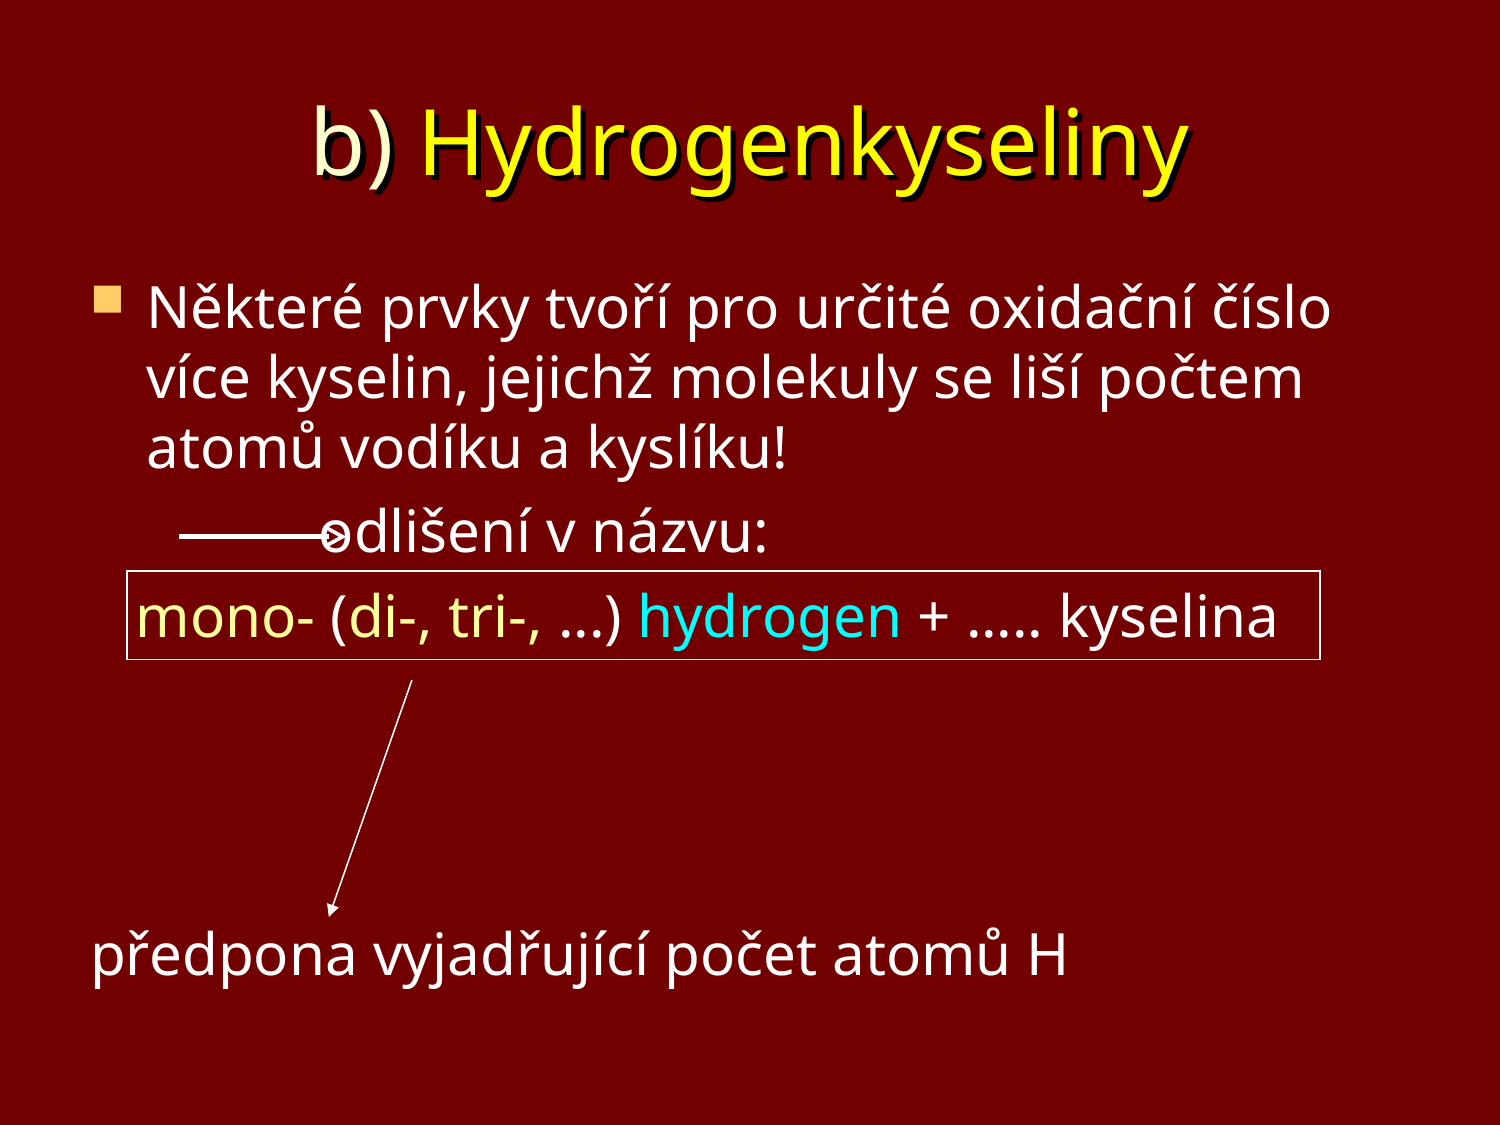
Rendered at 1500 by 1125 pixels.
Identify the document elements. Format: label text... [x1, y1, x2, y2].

text_box [127, 570, 1321, 660]
list Některé prvky tvoří pro určité oxidační číslo více kyselin, jejichž molekuly se liší počtem atomů vodíku a kyslíku! odlišení v názvu: mono- (di-, tri-, ...) hydrogen + ..... kyselina předpona vyjadřující počet atomů H [75, 262, 1426, 1125]
title b) Hydrogenkyseliny [75, 45, 1426, 233]
